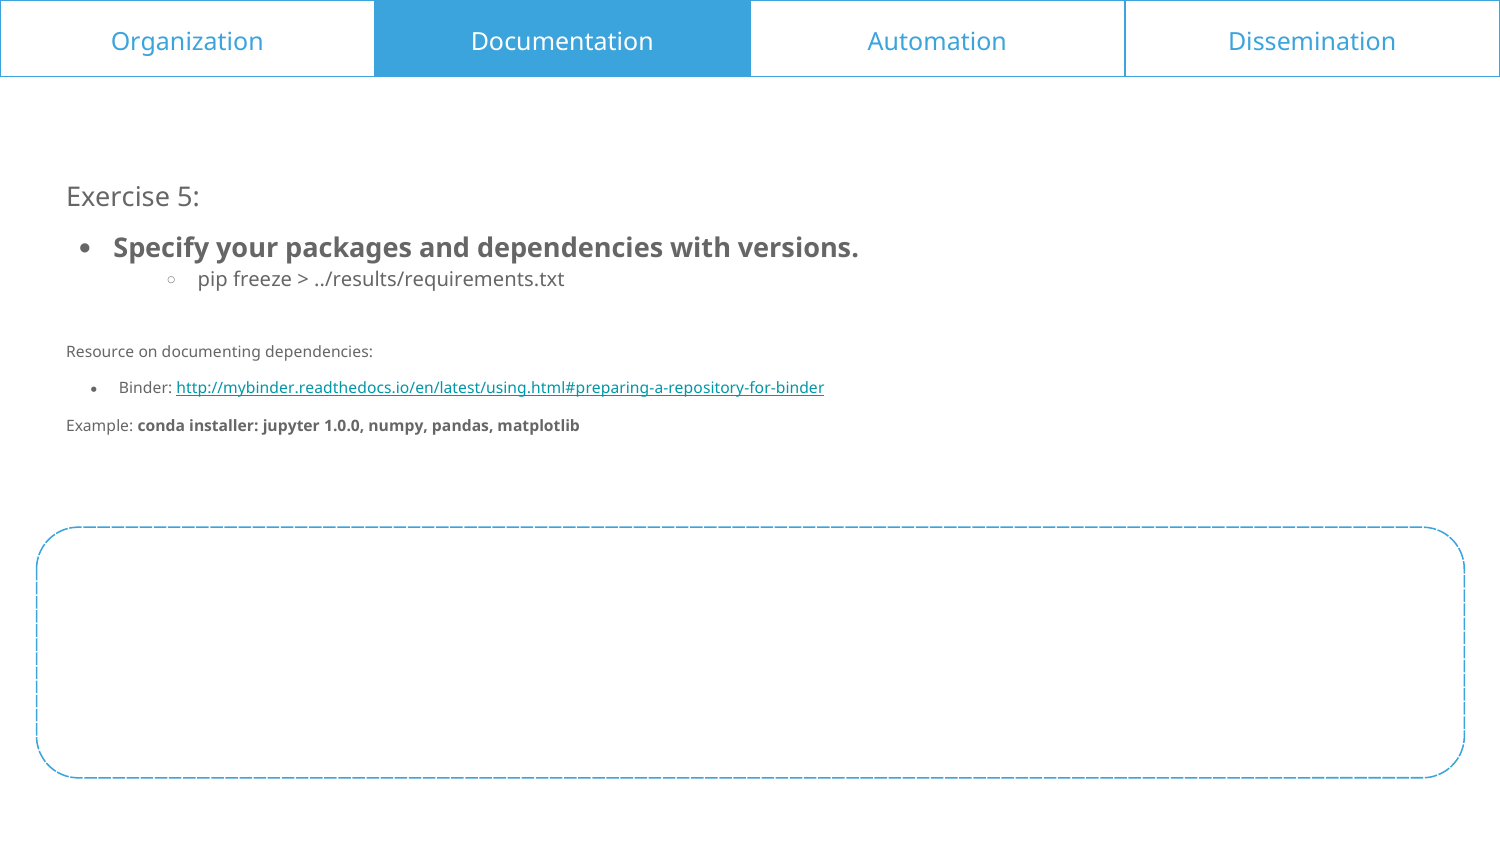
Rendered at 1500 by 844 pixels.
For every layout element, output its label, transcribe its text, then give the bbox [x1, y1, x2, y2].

text_box Organization [0, 0, 374, 77]
text_box Dissemination [1125, 0, 1500, 77]
text_box Automation [750, 0, 1124, 77]
list Exercise 5: Specify your packages and dependencies with versions. pip freeze > ../results/requirements.txt Resource on documenting dependencies: Binder: http://mybinder.readthedocs.io/en/latest/using.html#preparing-a-repository-for-binder Example: conda installer: jupyter 1.0.0, numpy, pandas, matplotlib [51, 159, 1452, 528]
text_box Documentation [375, 0, 749, 77]
